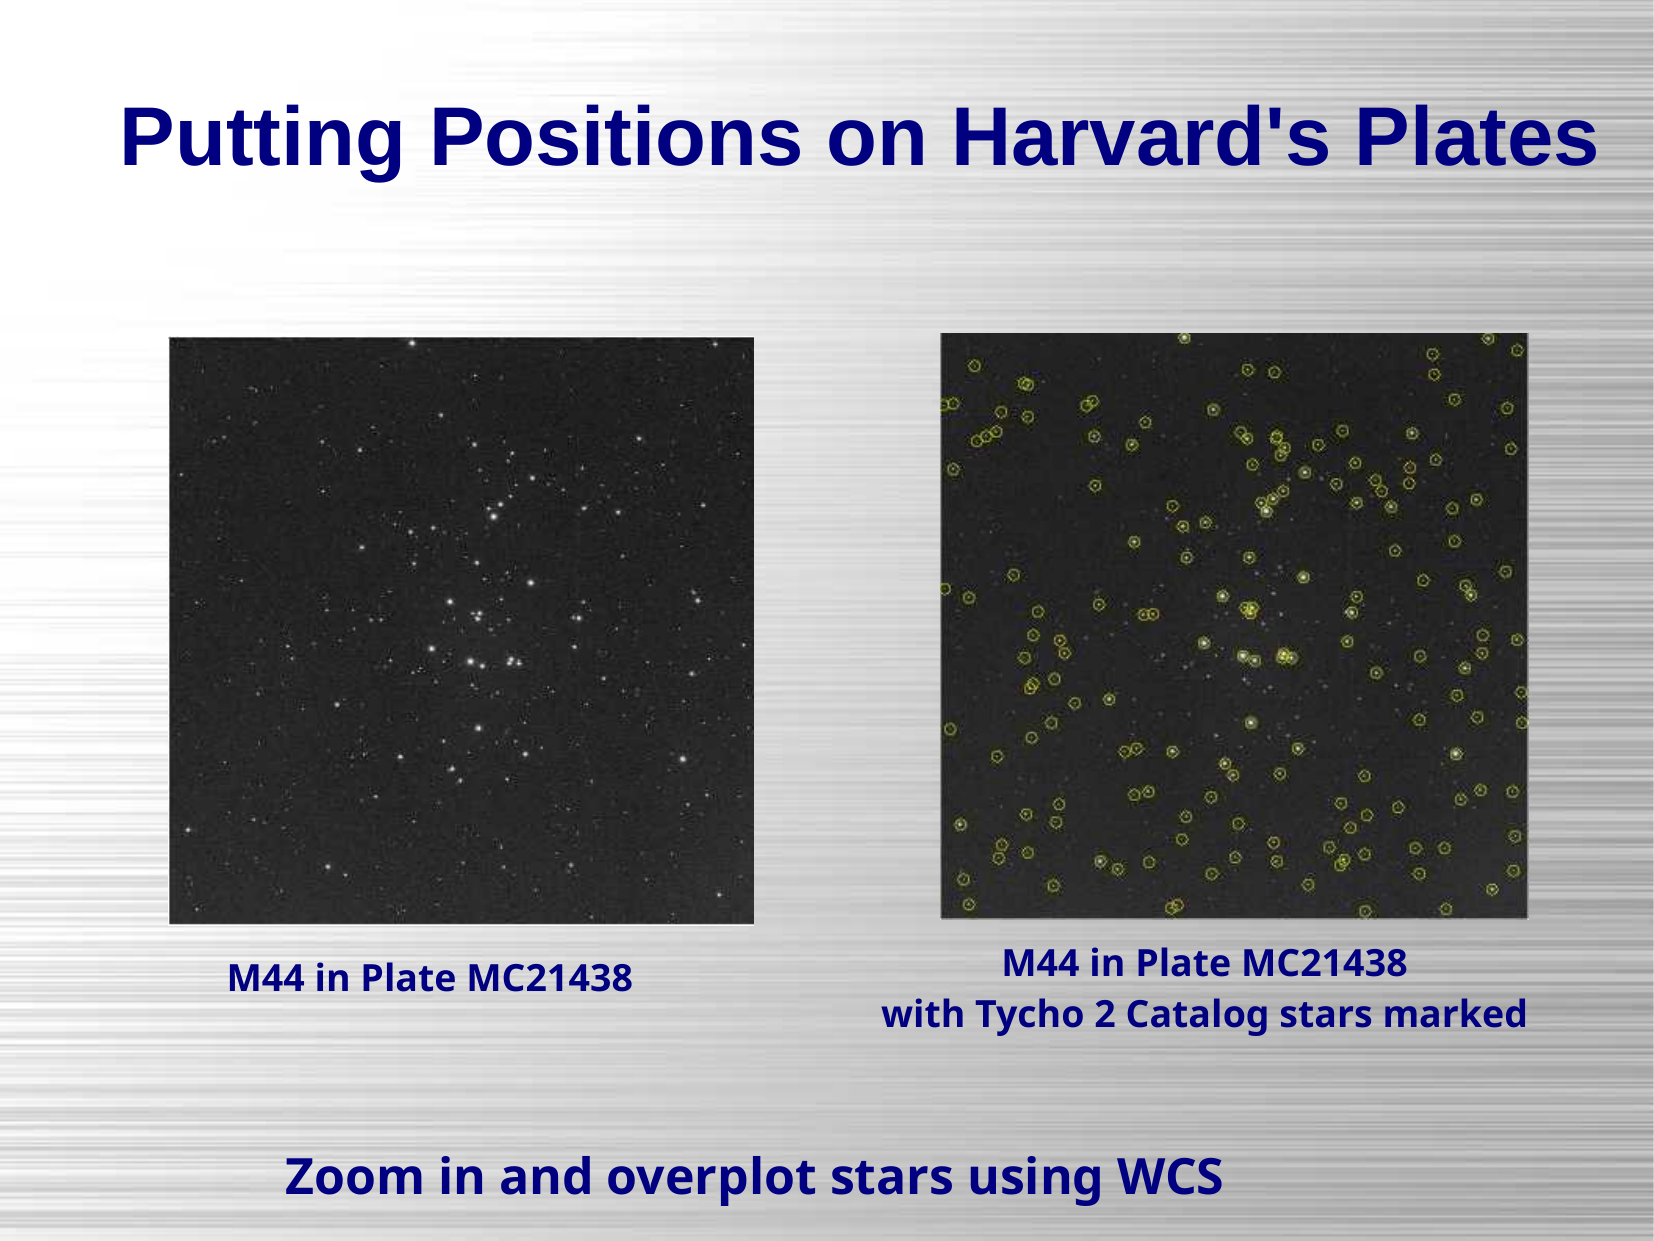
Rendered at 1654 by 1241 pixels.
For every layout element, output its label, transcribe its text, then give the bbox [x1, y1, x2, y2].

picture [0, 0, 1654, 1241]
text_box M44 in Plate MC21438 [211, 944, 714, 1012]
text_box Zoom in and overplot stars using WCS [270, 1133, 1384, 1219]
text_box Putting Positions on Harvard's Plates [49, 67, 1644, 194]
text_box M44 in Plate MC21438 with Tycho 2 Catalog stars marked [866, 928, 1627, 1049]
